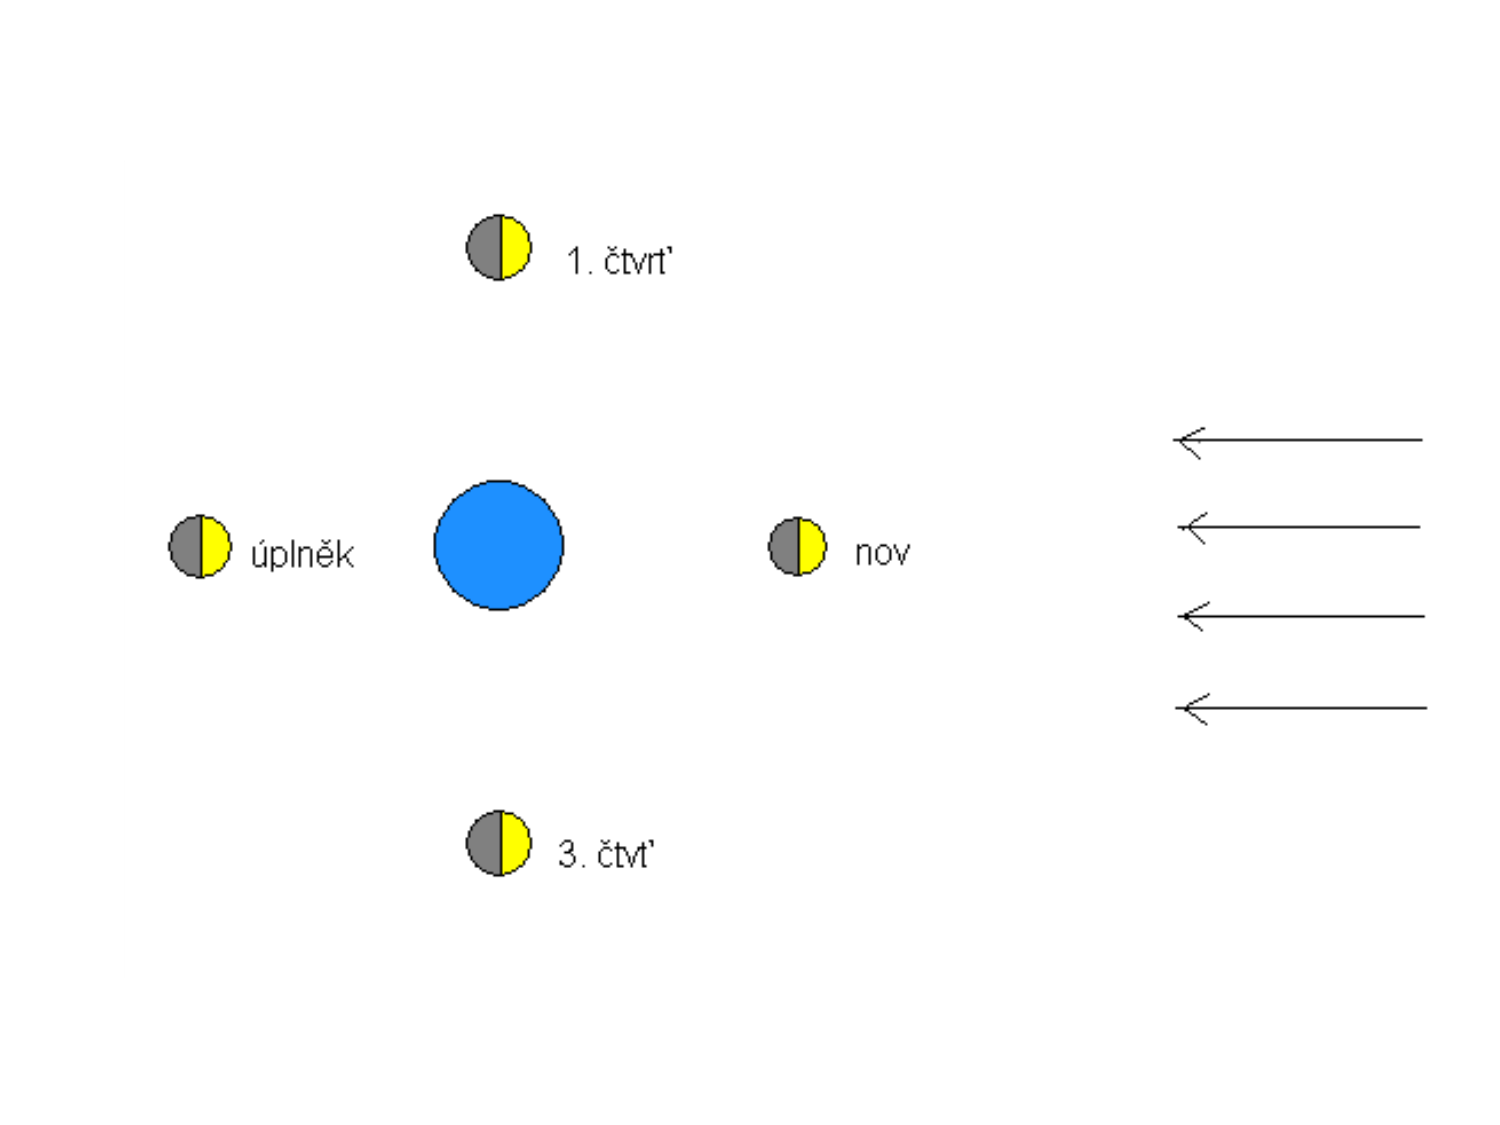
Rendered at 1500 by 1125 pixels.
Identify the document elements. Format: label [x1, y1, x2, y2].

chart [123, 160, 1500, 978]
